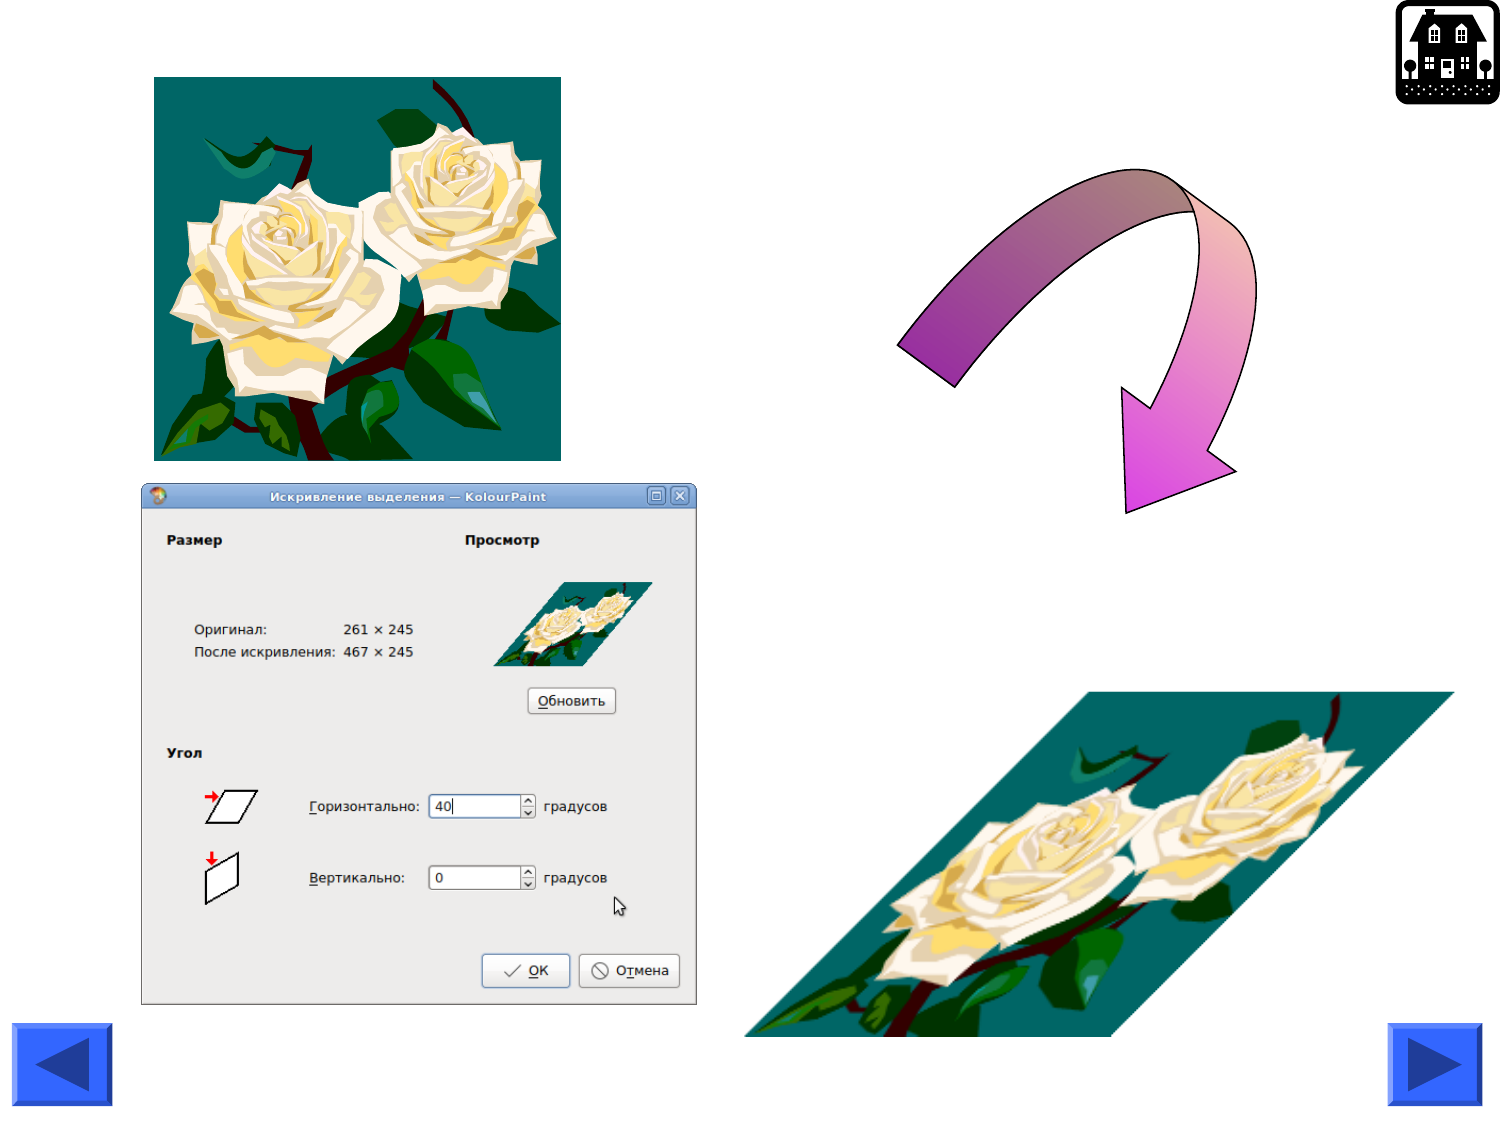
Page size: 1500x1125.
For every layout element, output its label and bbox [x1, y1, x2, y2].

picture [1395, 0, 1500, 105]
text_box [13, 1023, 113, 1107]
picture [153, 77, 561, 461]
text_box [1388, 1023, 1483, 1107]
text_box [897, 169, 1257, 514]
picture [141, 483, 697, 1005]
picture [744, 690, 1459, 1038]
